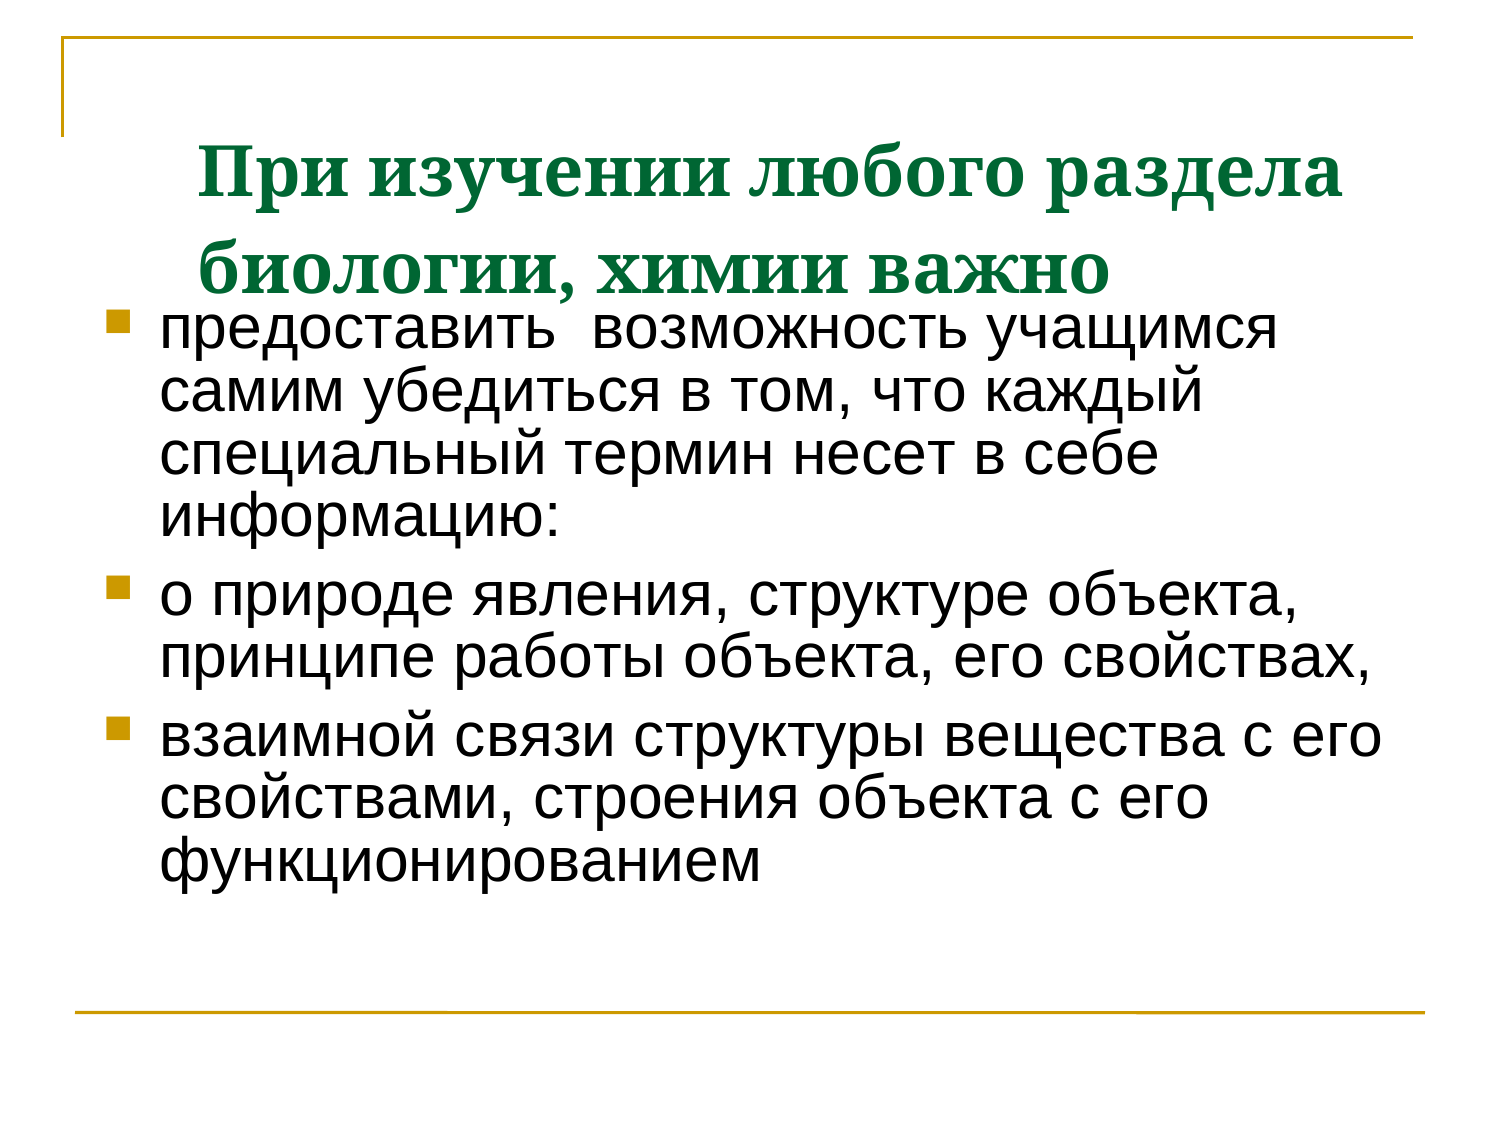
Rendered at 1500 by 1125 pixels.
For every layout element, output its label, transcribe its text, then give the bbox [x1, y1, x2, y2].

list предоставить возможность учащимся самим убедиться в том, что каждый специальный термин несет в себе информацию: о природе явления, структуре объекта, принципе работы объекта, его свойствах, взаимной связи структуры вещества с его свойствами, строения объекта с его функционированием [88, 290, 1425, 1059]
title При изучении любого раздела биологии, химии важно [183, 113, 1500, 299]
